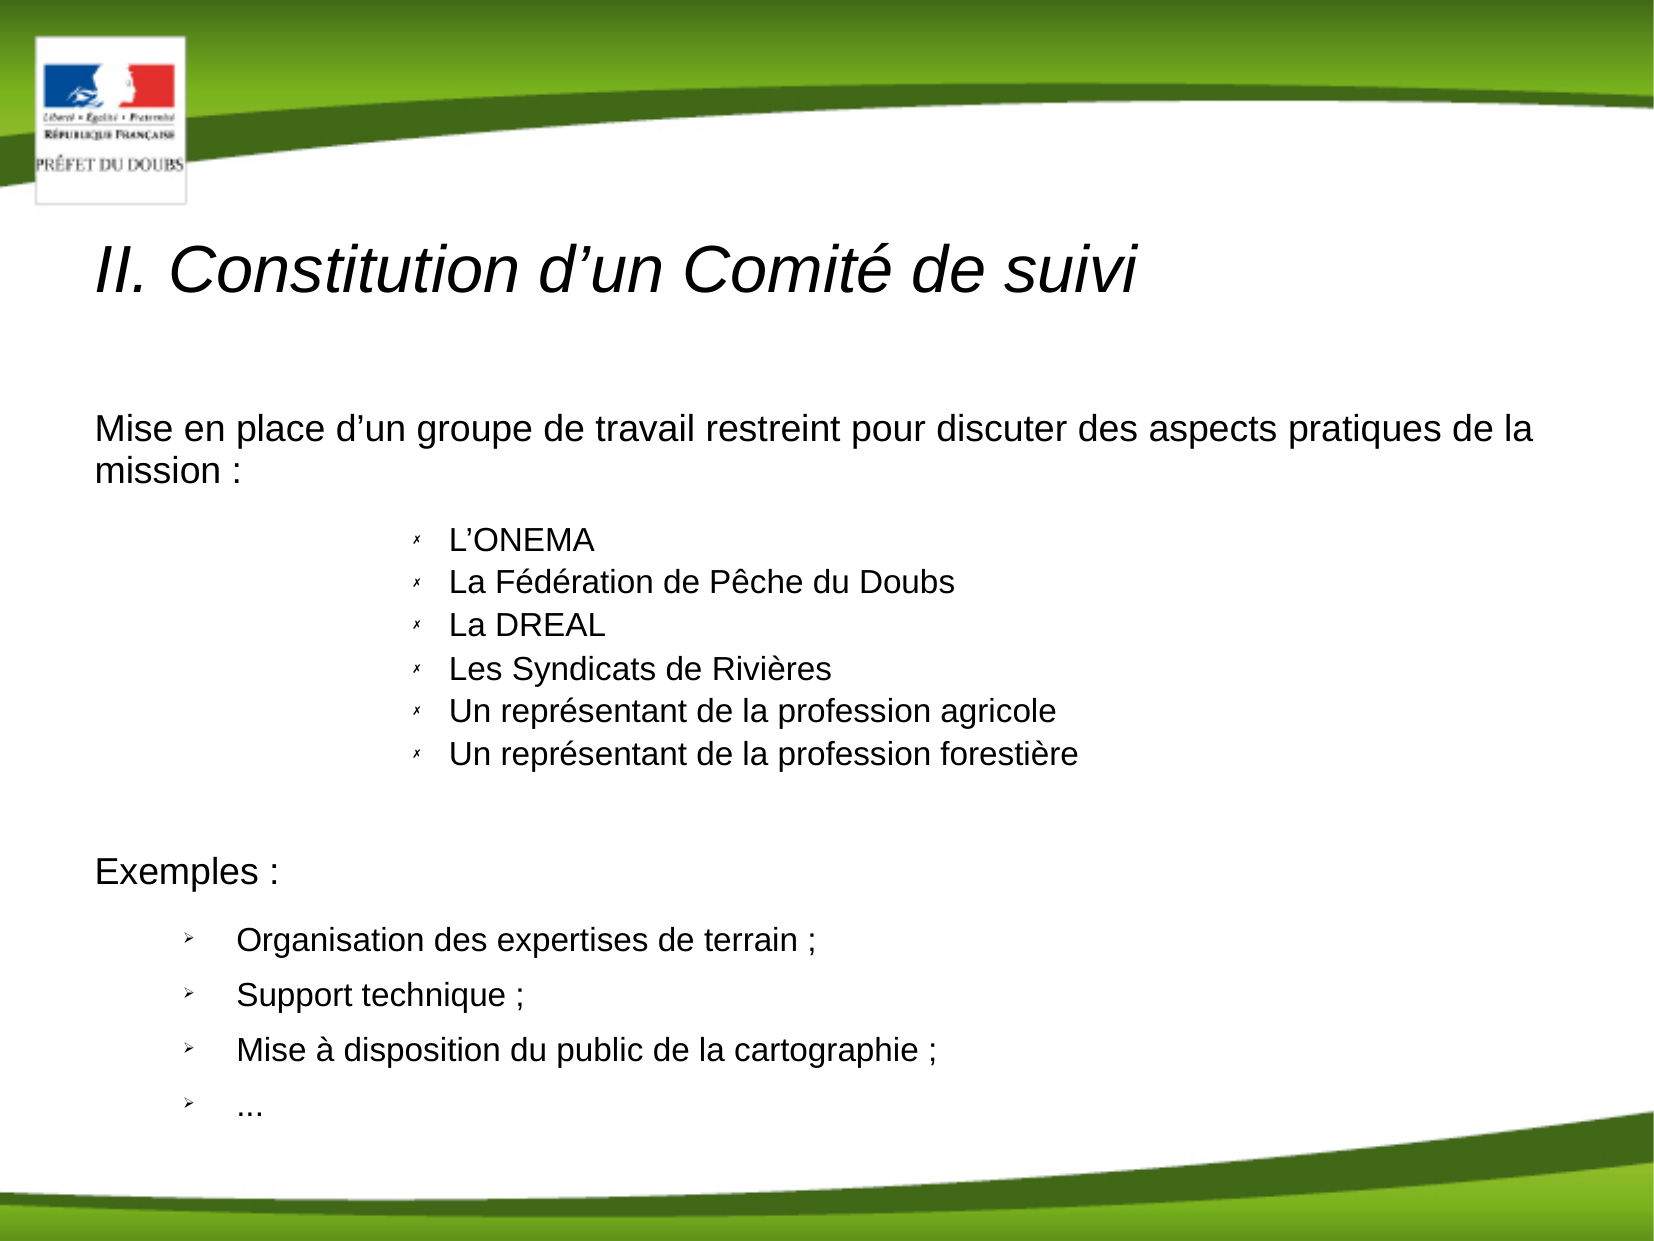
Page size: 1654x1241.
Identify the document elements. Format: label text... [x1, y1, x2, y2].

picture [0, 0, 1654, 1241]
list Constitution d’un Comité de suivi Mise en place d’un groupe de travail restreint pour discuter des aspects pratiques de la mission : L’ONEMA La Fédération de Pêche du Doubs La DREAL Les Syndicats de Rivières Un représentant de la profession agricole Un représentant de la profession forestière Exemples : Organisation des expertises de terrain ; Support technique ; Mise à disposition du public de la cartographie ; ... [76, 217, 1565, 1175]
